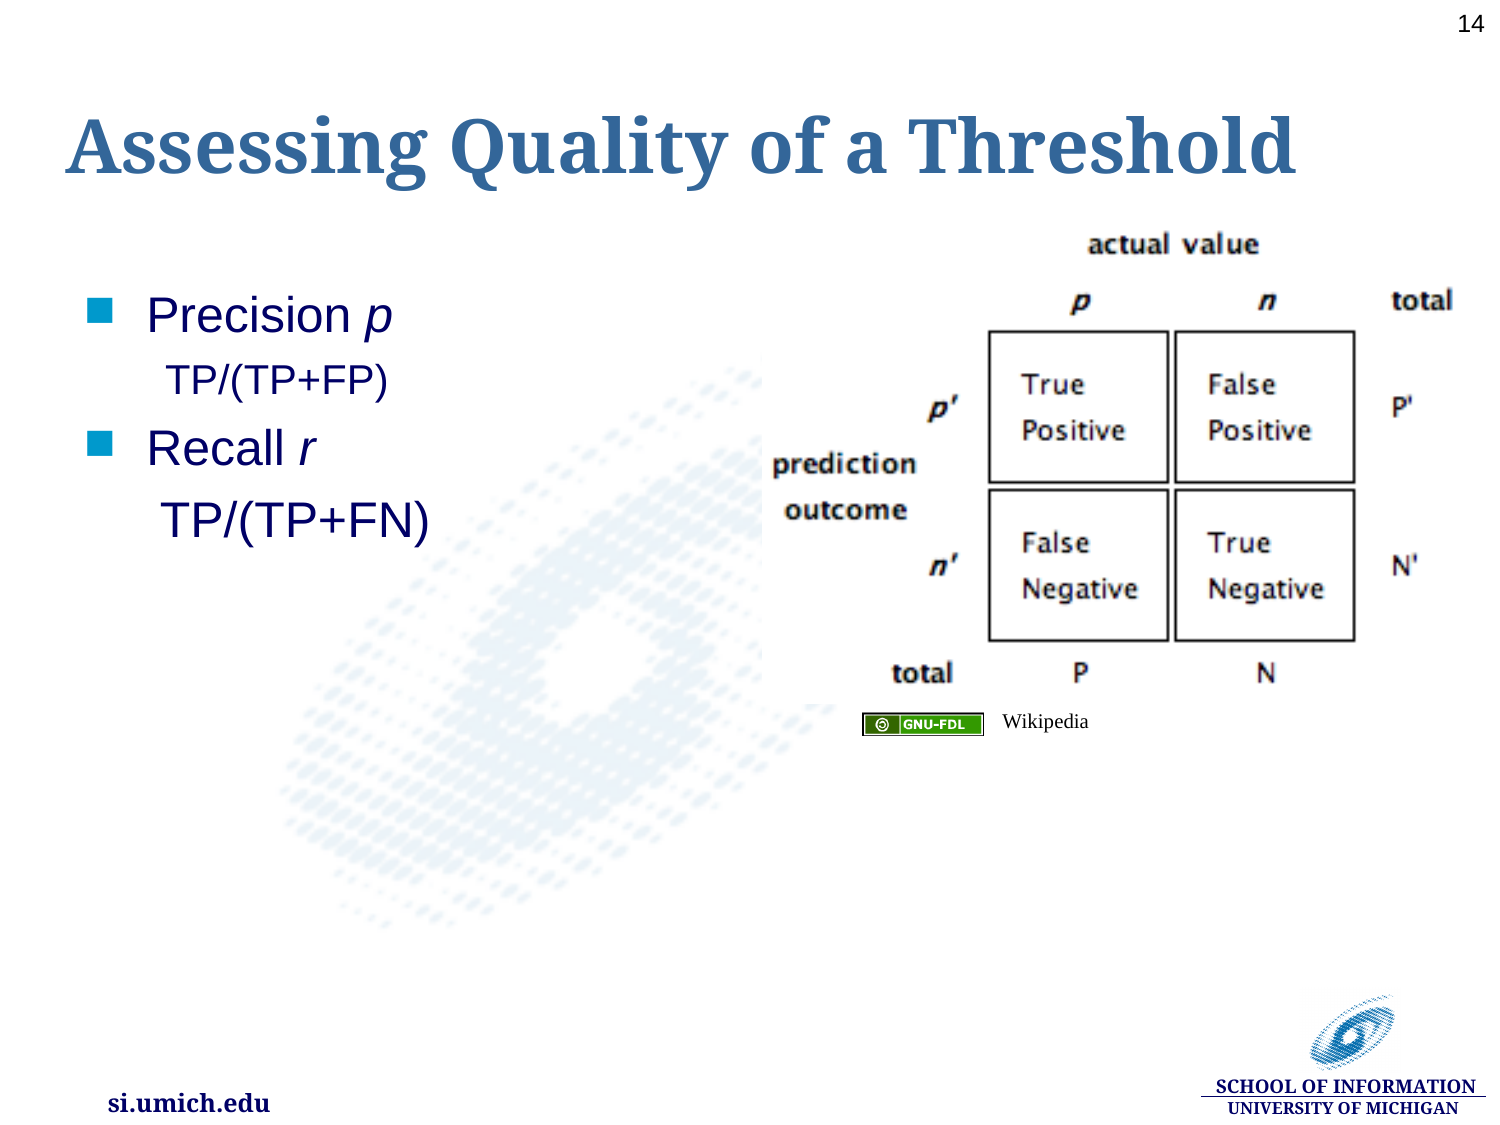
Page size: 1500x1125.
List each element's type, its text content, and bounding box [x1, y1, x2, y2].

text_box <number> [1337, 0, 1500, 51]
list Precision p TP/(TP+FP) Recall r TP/(TP+FN) [75, 275, 763, 1026]
picture [1299, 987, 1401, 1073]
title Assessing Quality of a Threshold [50, 49, 1326, 238]
picture [200, 224, 1476, 953]
text_box Wikipedia [987, 699, 1463, 751]
